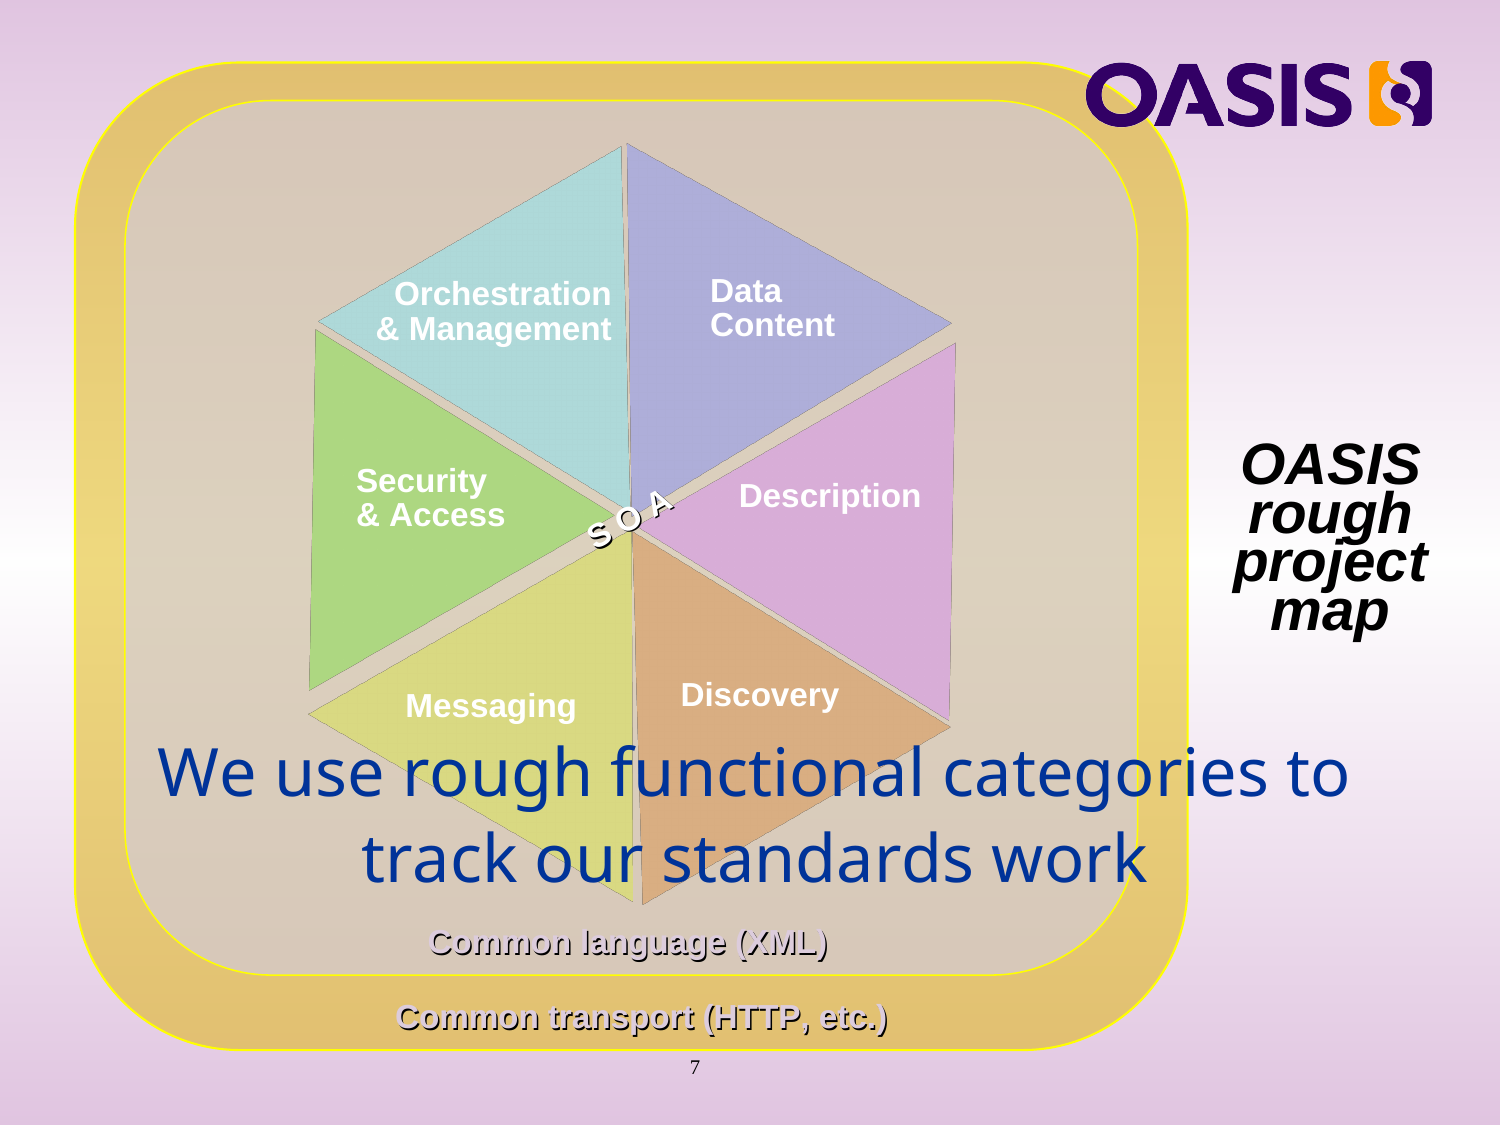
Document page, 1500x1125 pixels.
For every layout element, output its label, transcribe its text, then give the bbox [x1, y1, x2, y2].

text_box Orchestration & Management [352, 270, 627, 382]
text_box S O A [561, 468, 700, 582]
text_box OASIS rough project map [1187, 397, 1474, 648]
text_box Security & Access [341, 456, 524, 568]
text_box Discovery [665, 671, 884, 722]
text_box Common language (XML)‏ [374, 912, 881, 964]
title We use rough functional categories to track our standards work [63, 722, 1448, 907]
picture [1075, 42, 1447, 140]
text_box Common transport (HTTP, etc.)‏ [362, 987, 921, 1035]
text_box [75, 62, 1188, 722]
text_box Description [718, 472, 937, 583]
text_box [76, 907, 1187, 1051]
text_box Data Content [695, 267, 914, 364]
text_box Messaging [390, 682, 609, 722]
